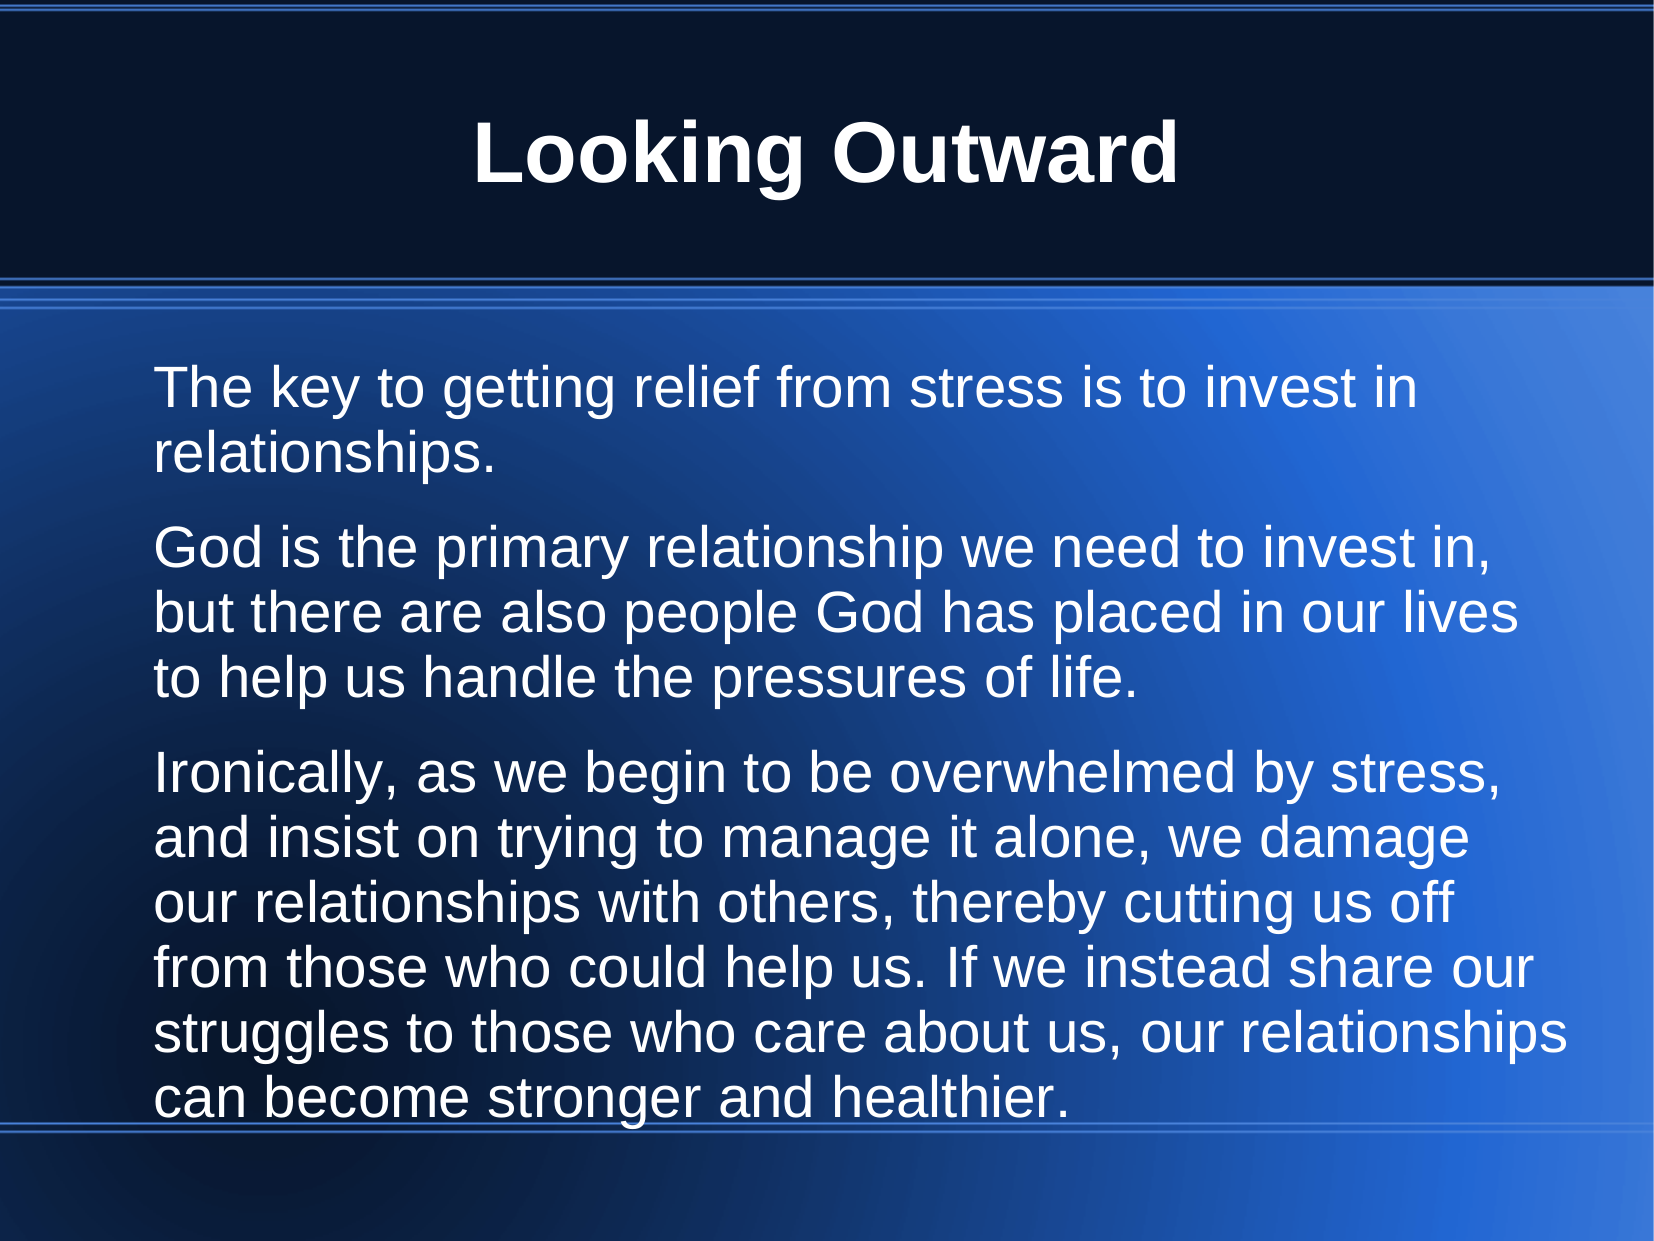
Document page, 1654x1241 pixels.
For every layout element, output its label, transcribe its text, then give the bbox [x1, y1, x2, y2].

picture [0, 0, 1654, 1241]
list The key to getting relief from stress is to invest in relationships. God is the primary relationship we need to invest in, but there are also people God has placed in our lives to help us handle the pressures of life. Ironically, as we begin to be overwhelmed by stress, and insist on trying to manage it alone, we damage our relationships with others, thereby cutting us off from those who could help us. If we instead share our struggles to those who care about us, our relationships can become stronger and healthier. [82, 355, 1571, 1127]
title Looking Outward [82, 49, 1571, 257]
